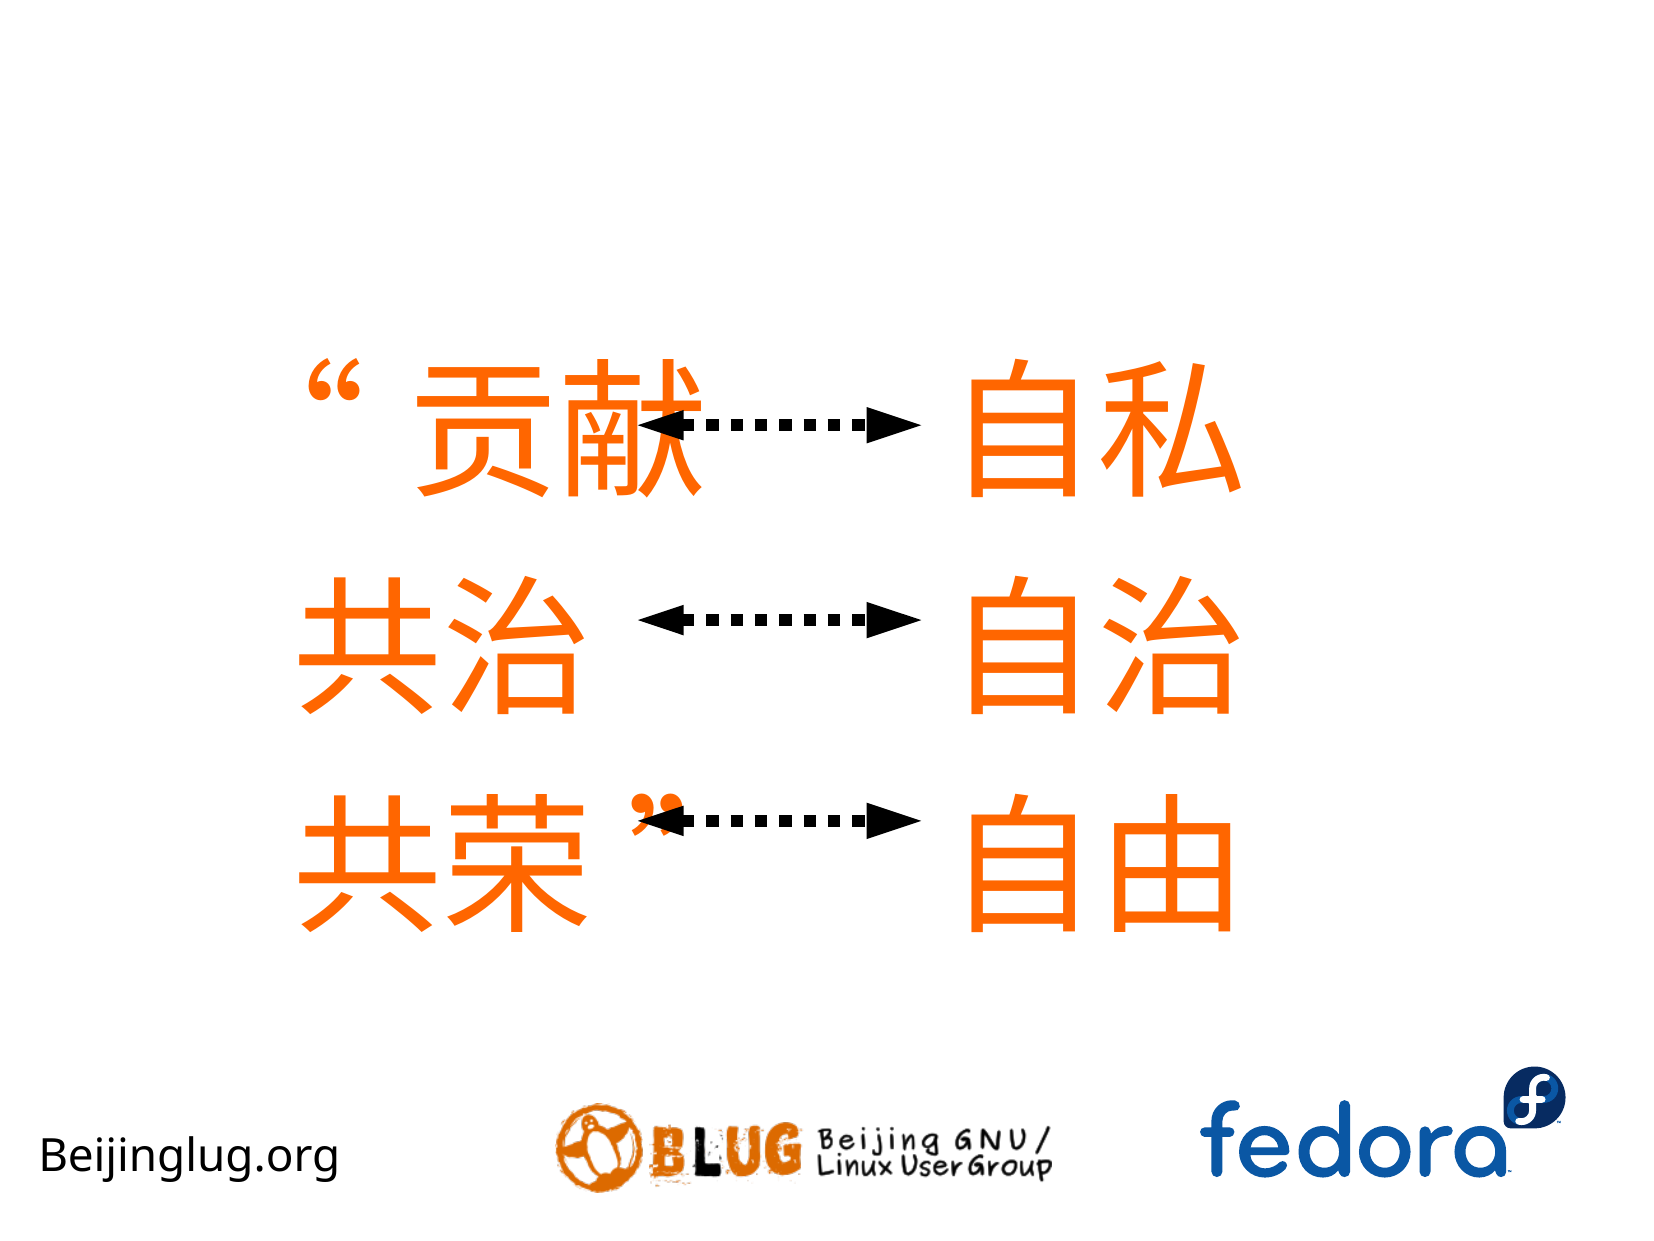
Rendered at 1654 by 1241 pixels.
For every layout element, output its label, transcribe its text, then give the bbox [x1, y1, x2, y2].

picture [555, 1103, 1052, 1193]
text_box 自私 自治 自由 [933, 304, 1571, 1040]
text_box “贡献 共治 共荣 ” [200, 304, 839, 1040]
